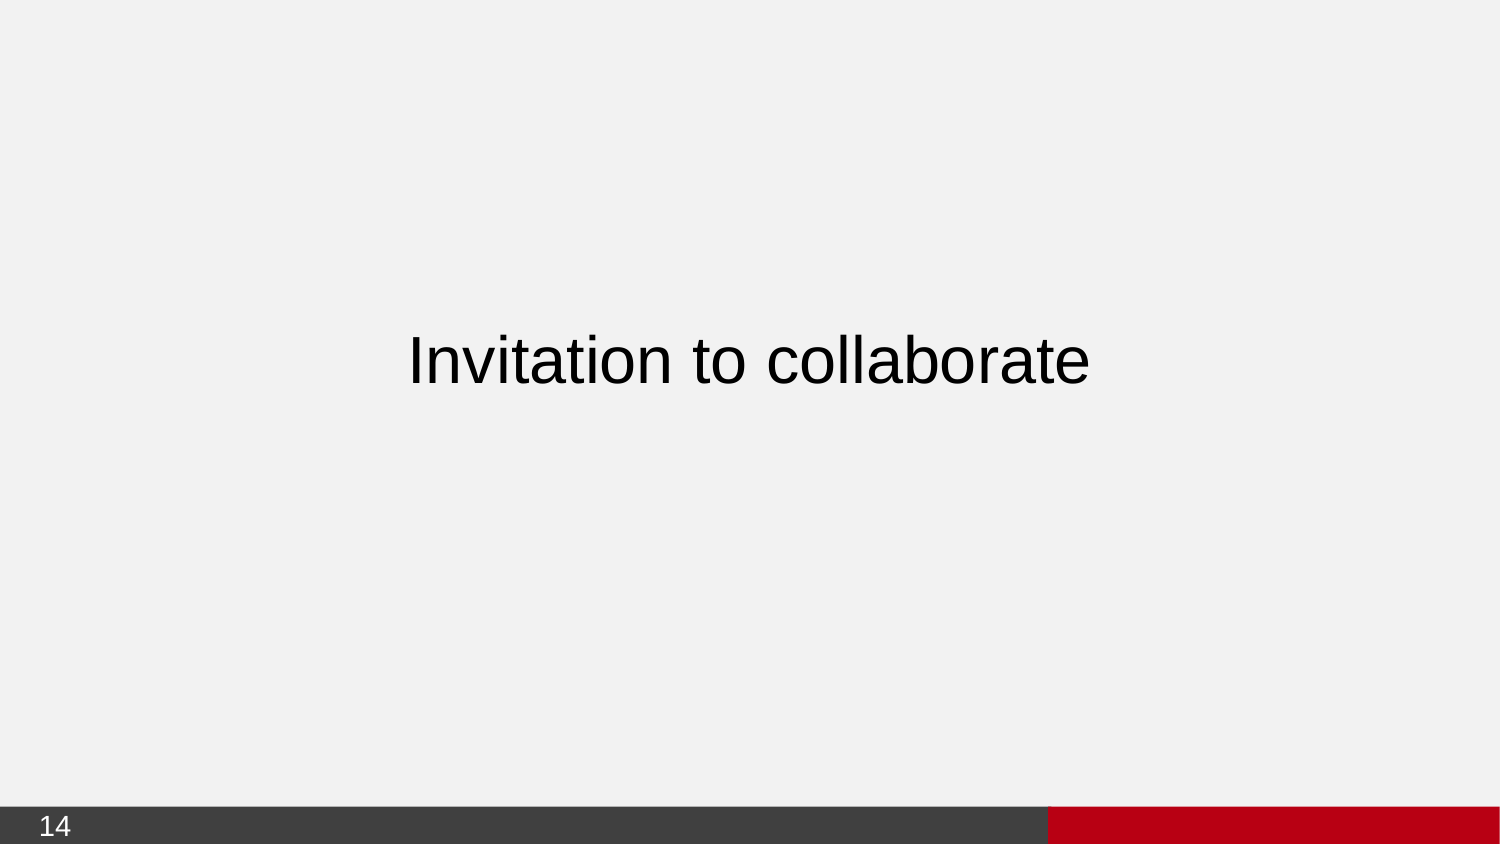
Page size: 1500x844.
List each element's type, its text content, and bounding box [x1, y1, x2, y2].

subtitle Invitation to collaborate [75, 33, 1425, 687]
